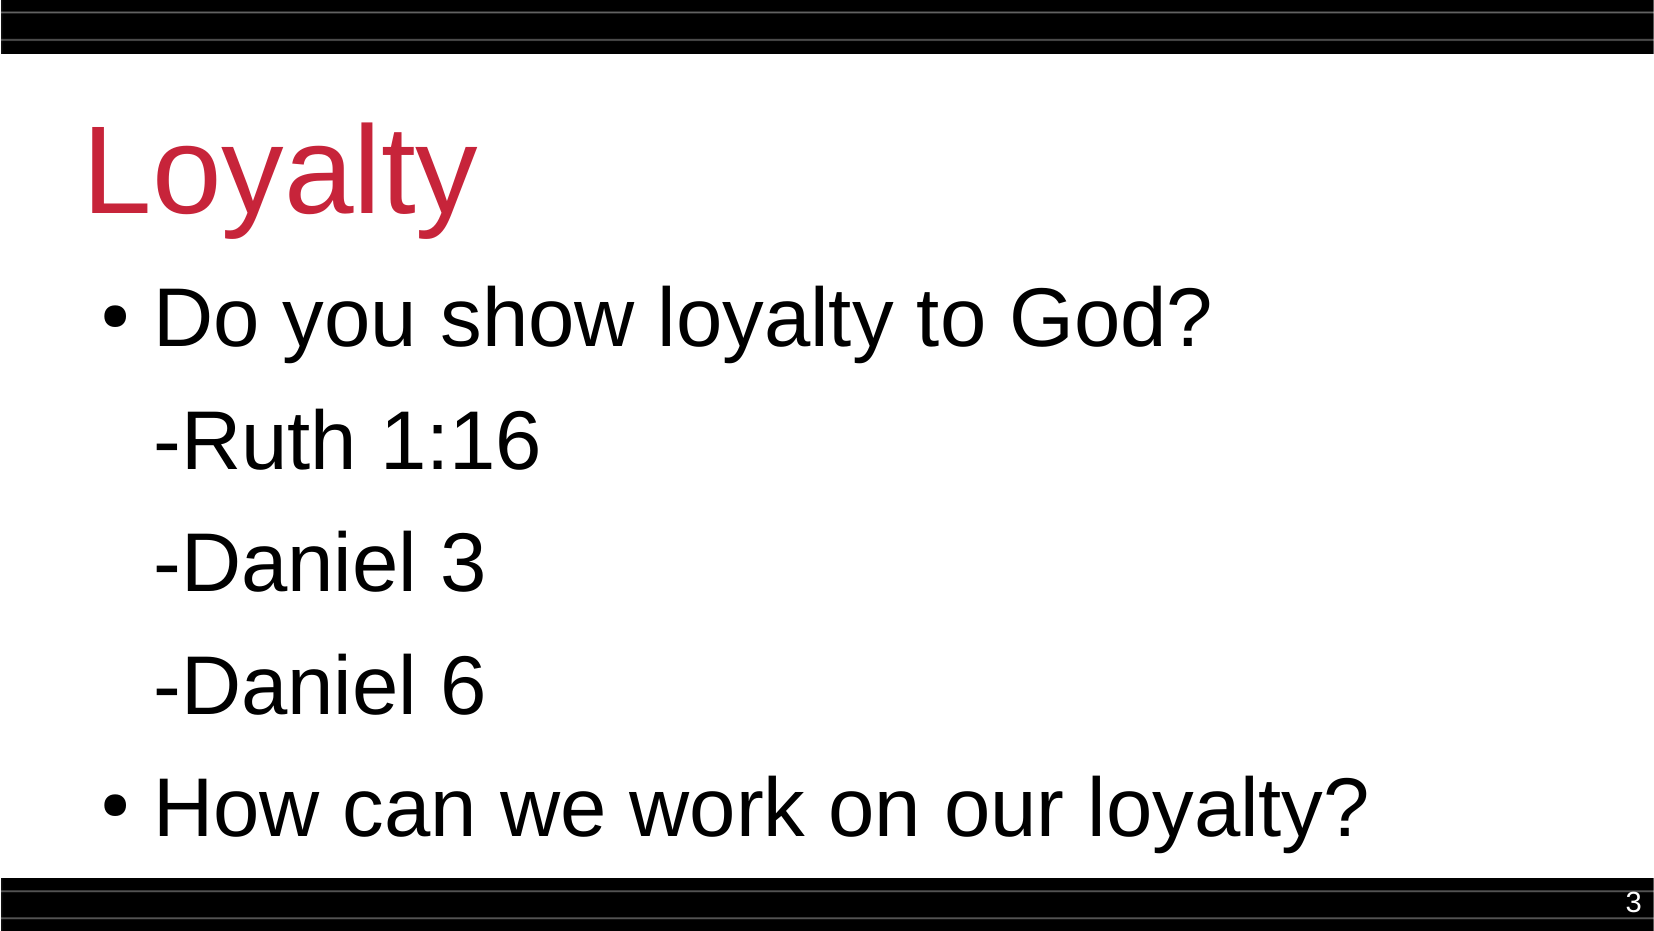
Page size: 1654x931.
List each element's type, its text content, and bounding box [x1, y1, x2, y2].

picture [1, 0, 1654, 54]
picture [1, 878, 1654, 931]
list Do you show loyalty to God? -Ruth 1:16 -Daniel 3 -Daniel 6 How can we work on our loyalty? [82, 271, 1613, 863]
title Loyalty [82, 92, 1571, 249]
